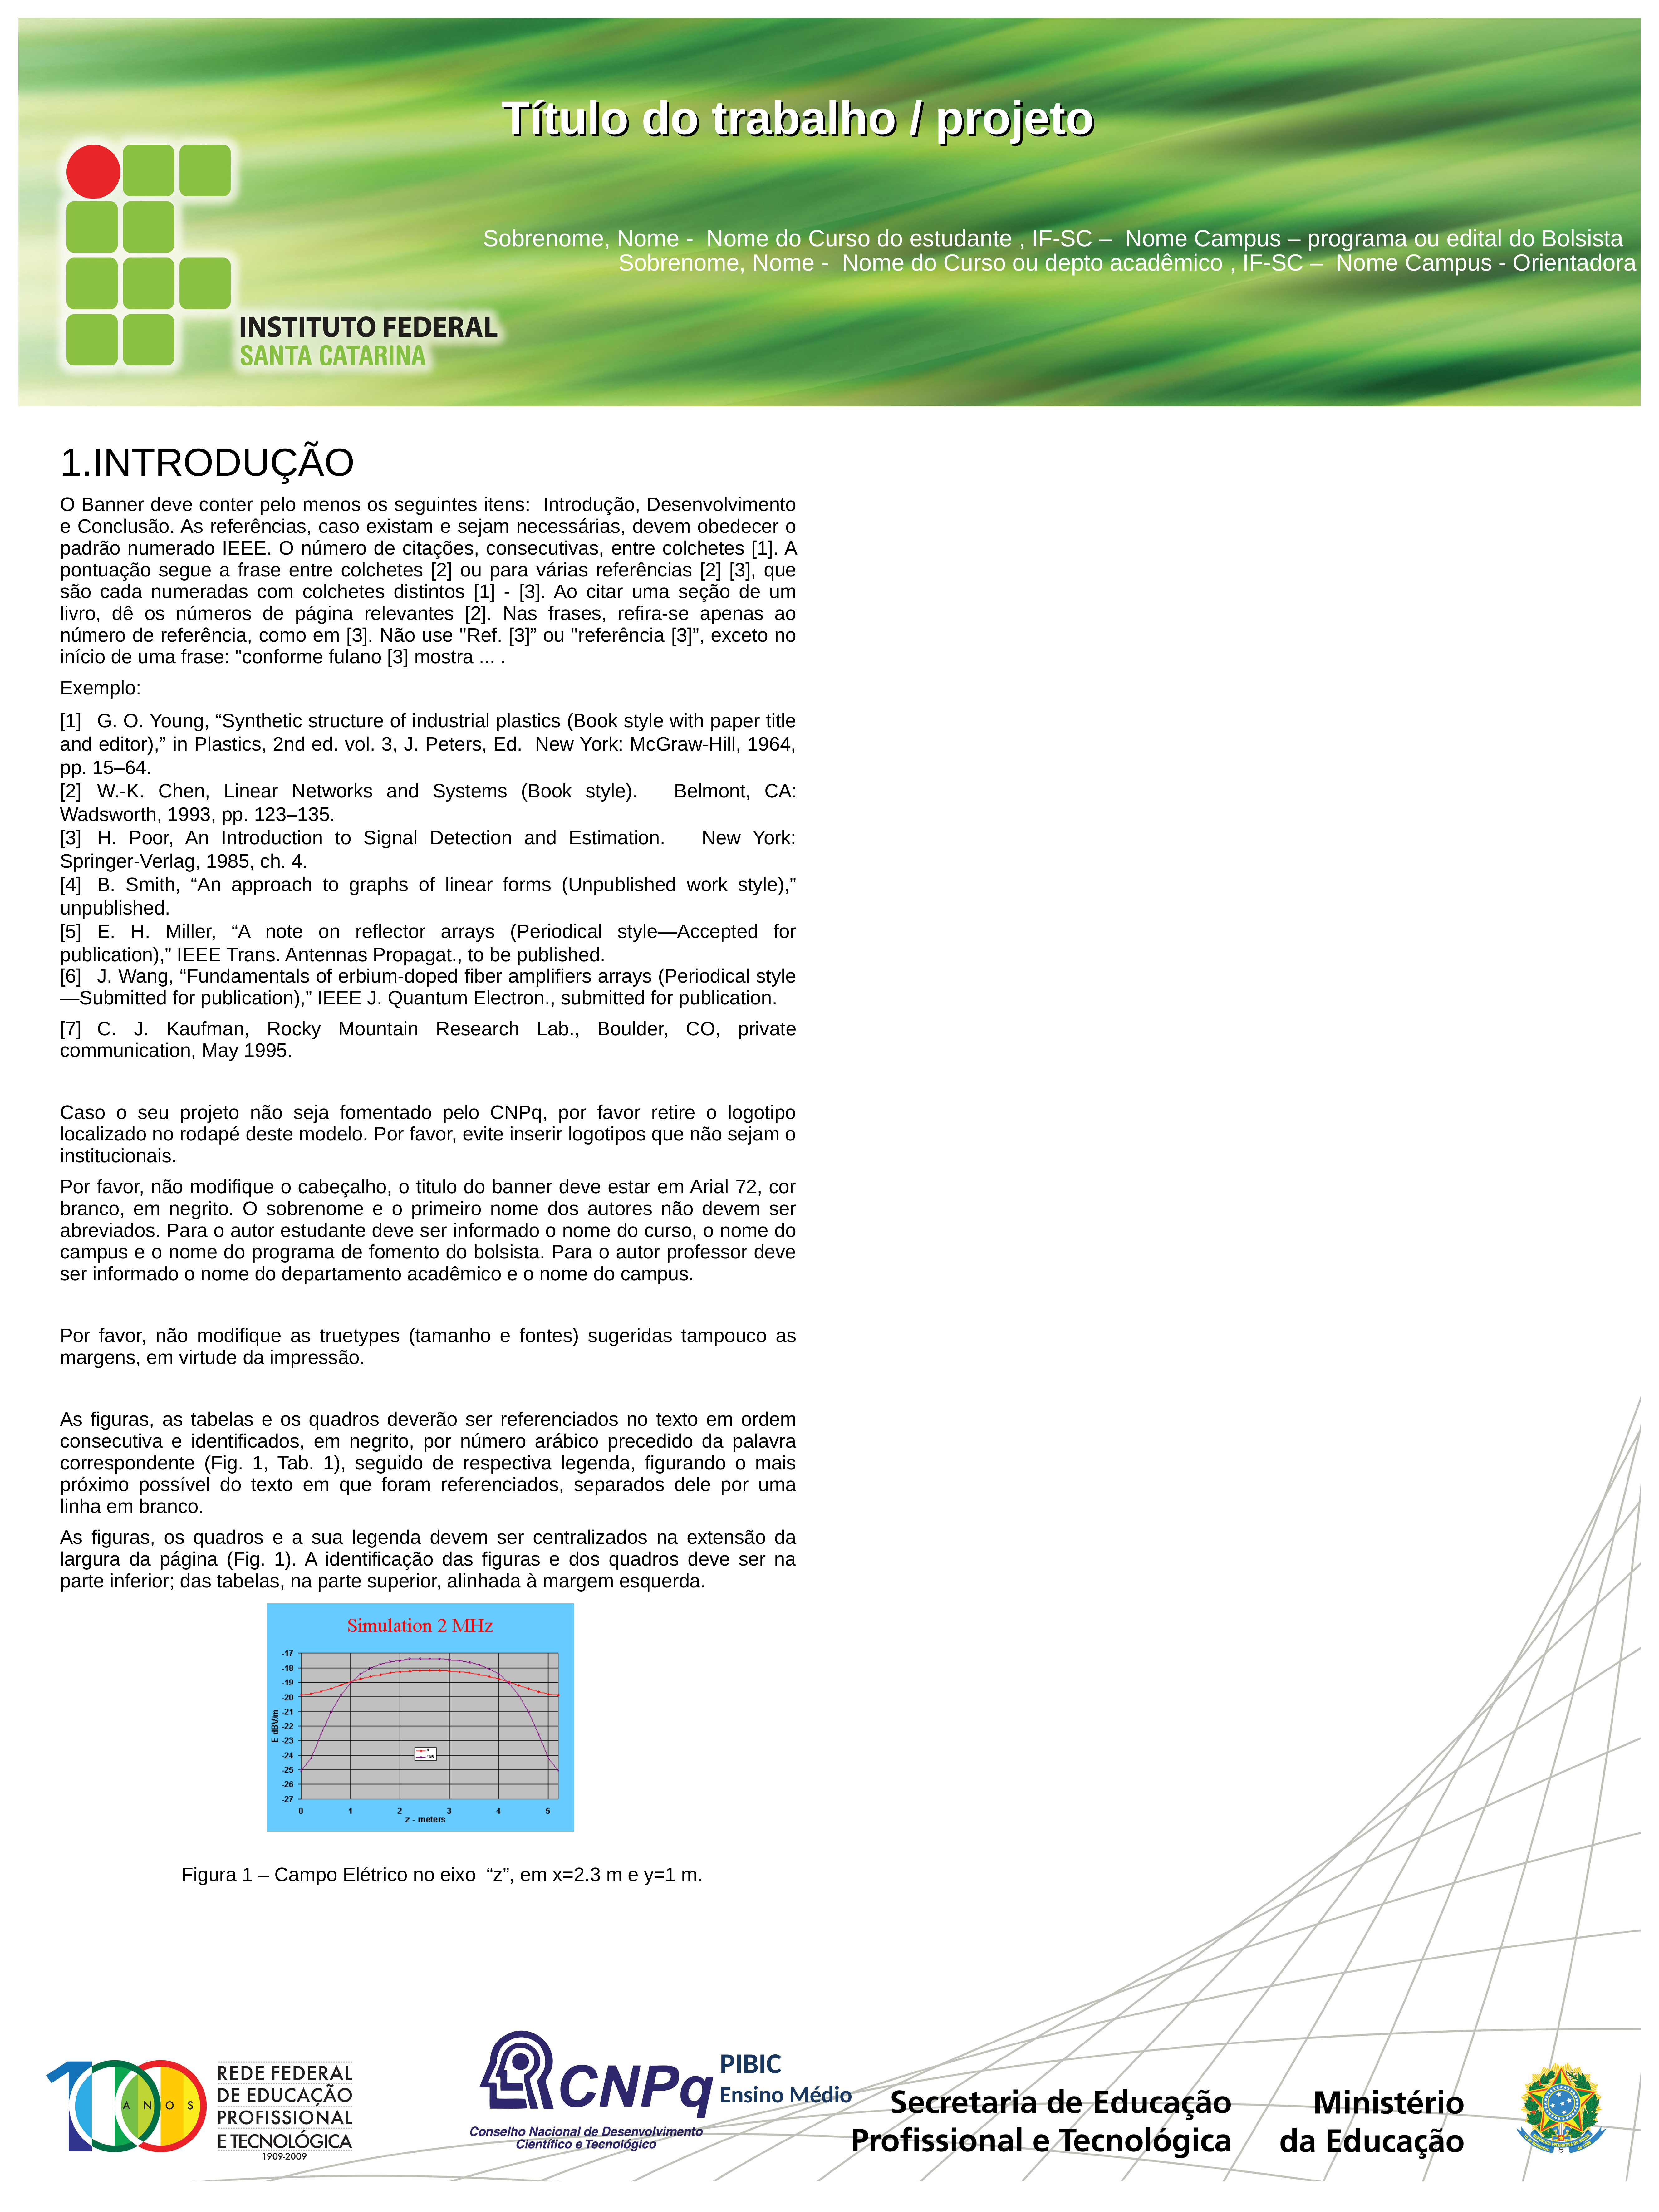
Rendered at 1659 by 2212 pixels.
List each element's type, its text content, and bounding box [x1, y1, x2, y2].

list 1.INTRODUÇÃO O Banner deve conter pelo menos os seguintes itens: Introdução, Desenvolvimento e Conclusão. As referências, caso existam e sejam necessárias, devem obedecer o padrão numerado IEEE. O número de citações, consecutivas, entre colchetes [1]. A pontuação segue a frase entre colchetes [2] ou para várias referências [2] [3], que são cada numeradas com colchetes distintos [1] - [3]. Ao citar uma seção de um livro, dê os números de página relevantes [2]. Nas frases, refira-se apenas ao número de referência, como em [3]. Não use "Ref. [3]” ou "referência [3]”, exceto no início de uma frase: "conforme fulano [3] mostra ... . Exemplo: [1] G. O. Young, “Synthetic structure of industrial plastics (Book style with paper title and editor),” in Plastics, 2nd ed. vol. 3, J. Peters, Ed. New York: McGraw-Hill, 1964, pp. 15–64. [2] W.-K. Chen, Linear Networks and Systems (Book style). Belmont, CA: Wadsworth, 1993, pp. 123–135. [3] H. Poor, An Introduction to Signal Detection and Estimation. New York: Springer-Verlag, 1985, ch. 4. [4] B. Smith, “An approach to graphs of linear forms (Unpublished work style),” unpublished. [5] E. H. Miller, “A note on reflector arrays (Periodical style—Accepted for publication),” IEEE Trans. Antennas Propagat., to be published. [6] J. Wang, “Fundamentals of erbium-doped fiber amplifiers arrays (Periodical style—Submitted for publication),” IEEE J. Quantum Electron., submitted for publication. [7] C. J. Kaufman, Rocky Mountain Research Lab., Boulder, CO, private communication, May 1995. Caso o seu projeto não seja fomentado pelo CNPq, por favor retire o logotipo localizado no rodapé deste modelo. Por favor, evite inserir logotipos que não sejam o institucionais. Por favor, não modifique o cabeçalho, o titulo do banner deve estar em Arial 72, cor branco, em negrito. O sobrenome e o primeiro nome dos autores não devem ser abreviados. Para o autor estudante deve ser informado o nome do curso, o nome do campus e o nome do programa de fomento do bolsista. Para o autor professor deve ser informado o nome do departamento acadêmico e o nome do campus. Por favor, não modifique as truetypes (tamanho e fontes) sugeridas tampouco as margens, em virtude da impressão. As figuras, as tabelas e os quadros deverão ser referenciados no texto em ordem consecutiva e identificados, em negrito, por número arábico precedido da palavra correspondente (Fig. 1, Tab. 1), seguido de respectiva legenda, figurando o mais próximo possível do texto em que foram referenciados, separados dele por uma linha em branco. As figuras, os quadros e a sua legenda devem ser centralizados na extensão da largura da página (Fig. 1). A identificação das figuras e dos quadros deve ser na parte inferior; das tabelas, na parte superior, alinhada à margem esquerda. Figura 1 – Campo Elétrico no eixo “z”, em x=2.3 m e y=1 m. [55, 439, 802, 2024]
text_box Título do trabalho / projeto [479, 37, 1641, 155]
text_box Sobrenome, Nome - Nome do Curso do estudante , IF-SC – Nome Campus – programa ou edital do Bolsista Sobrenome, Nome - Nome do Curso ou depto acadêmico , IF-SC – Nome Campus - Orientadora [461, 193, 1659, 311]
picture [18, 18, 1641, 2181]
